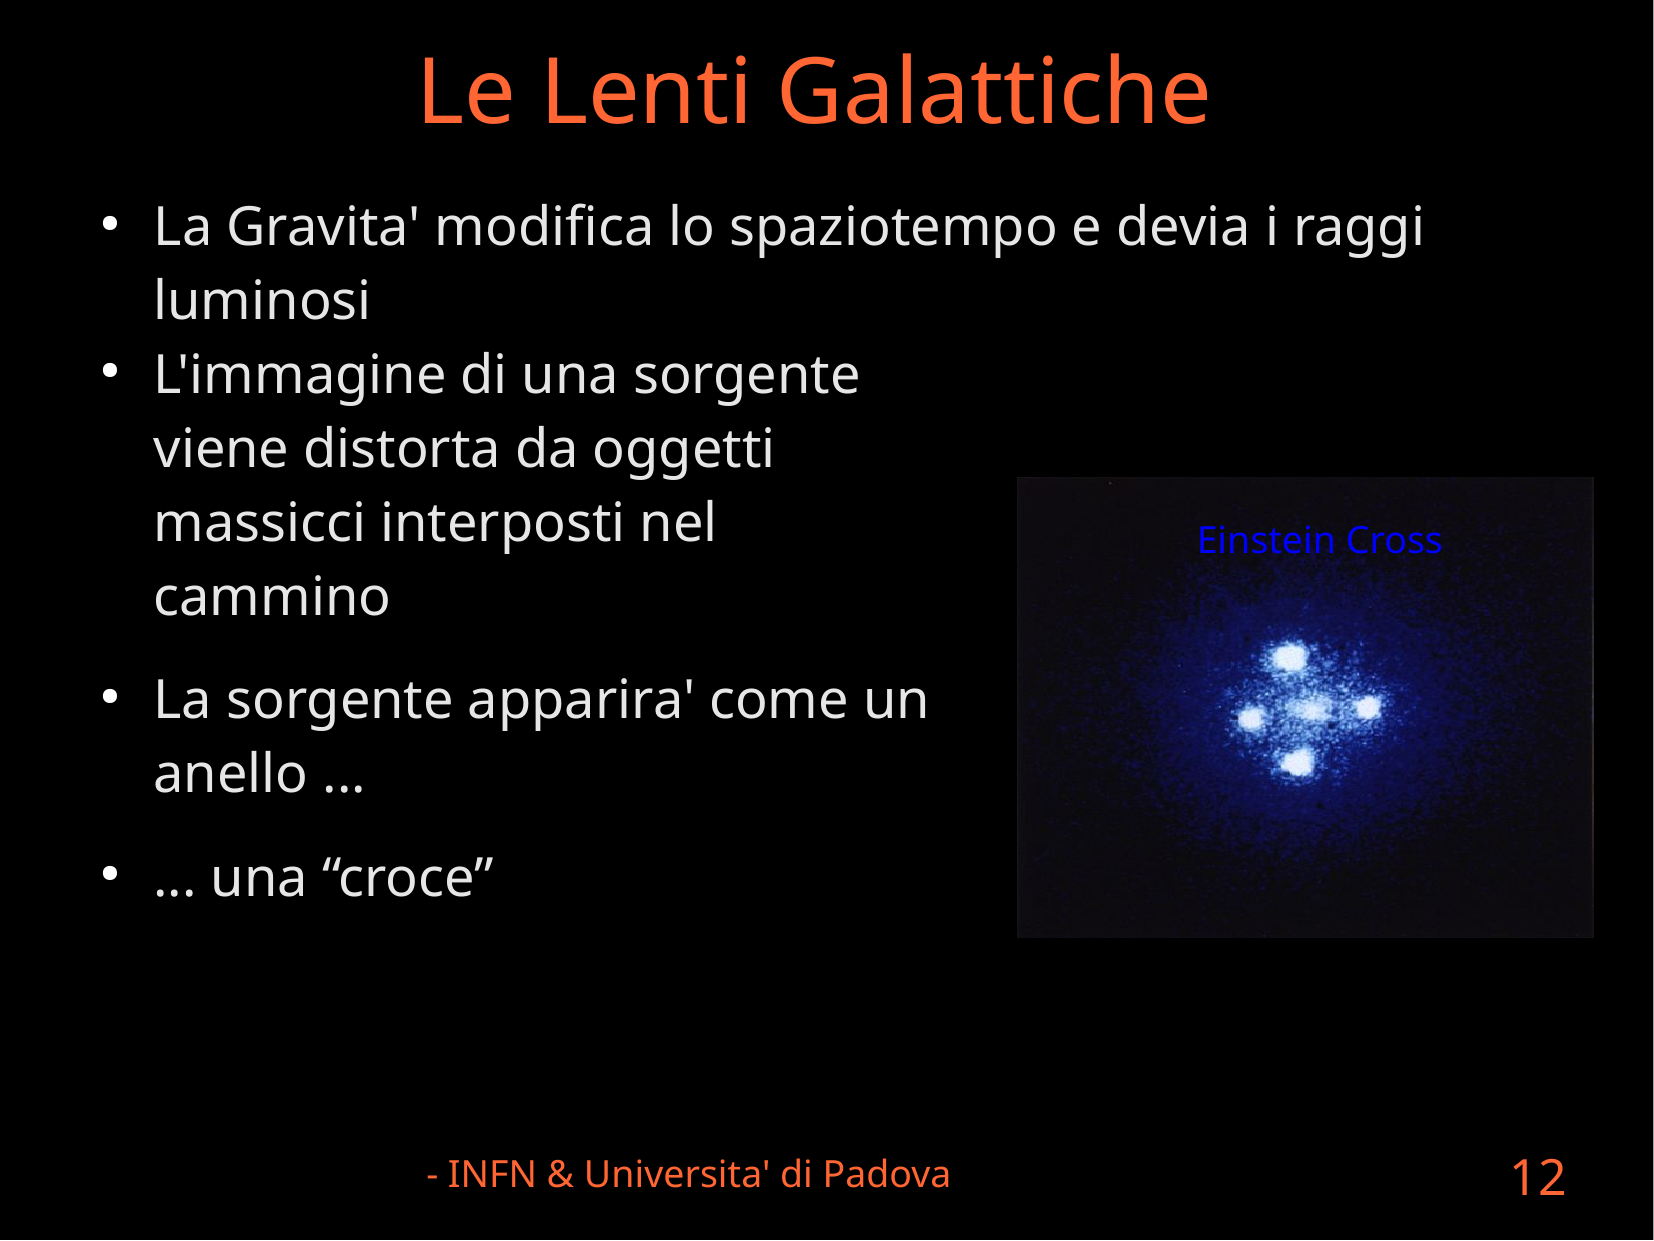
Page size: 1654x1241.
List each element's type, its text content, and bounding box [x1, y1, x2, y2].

text_box Einstein Cross [1182, 505, 1481, 565]
list L'immagine di una sorgente viene distorta da oggetti massicci interposti nel cammino La sorgente apparira' come un anello ... ... una “croce” [82, 335, 938, 898]
title Le Lenti Galattiche [82, 19, 1571, 157]
picture [1017, 477, 1594, 938]
list La Gravita' modifica lo spaziotempo e devia i raggi luminosi [82, 187, 1571, 272]
